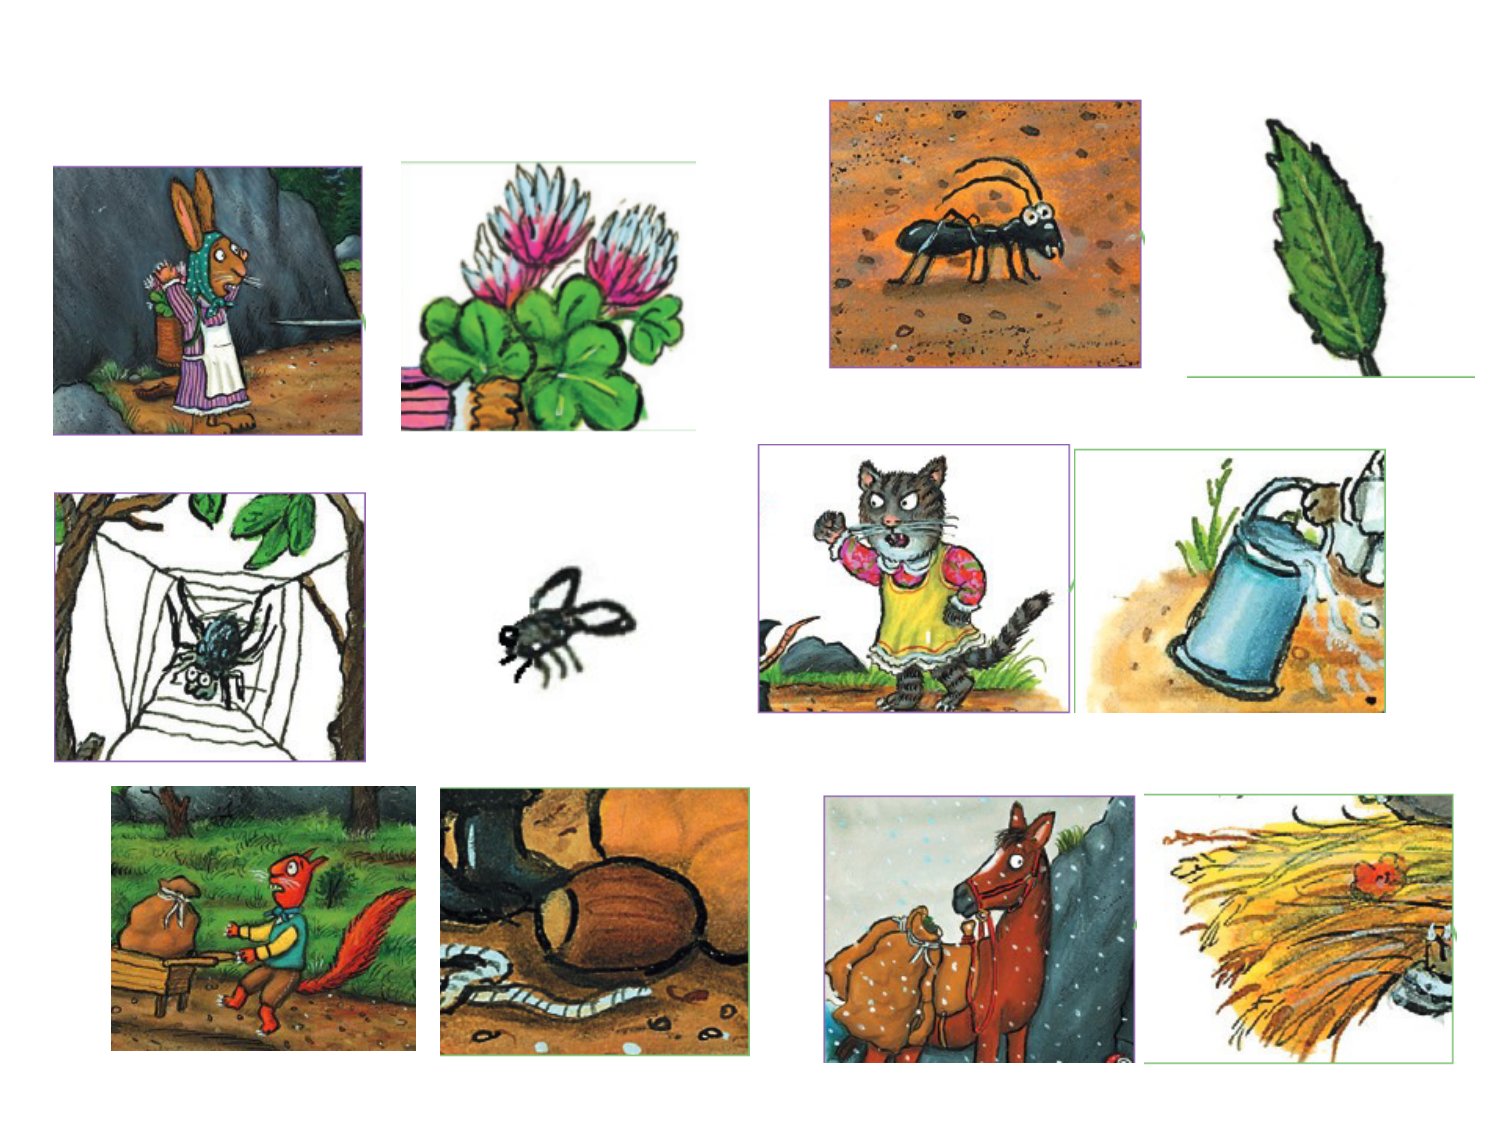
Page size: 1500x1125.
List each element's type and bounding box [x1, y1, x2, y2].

picture [53, 160, 366, 439]
picture [820, 89, 1145, 378]
picture [755, 444, 1386, 715]
picture [1187, 116, 1475, 378]
picture [819, 791, 1137, 1063]
picture [440, 786, 750, 1058]
picture [1144, 791, 1457, 1069]
picture [111, 786, 416, 1051]
picture [401, 160, 696, 447]
picture [415, 486, 690, 740]
picture [54, 491, 366, 764]
